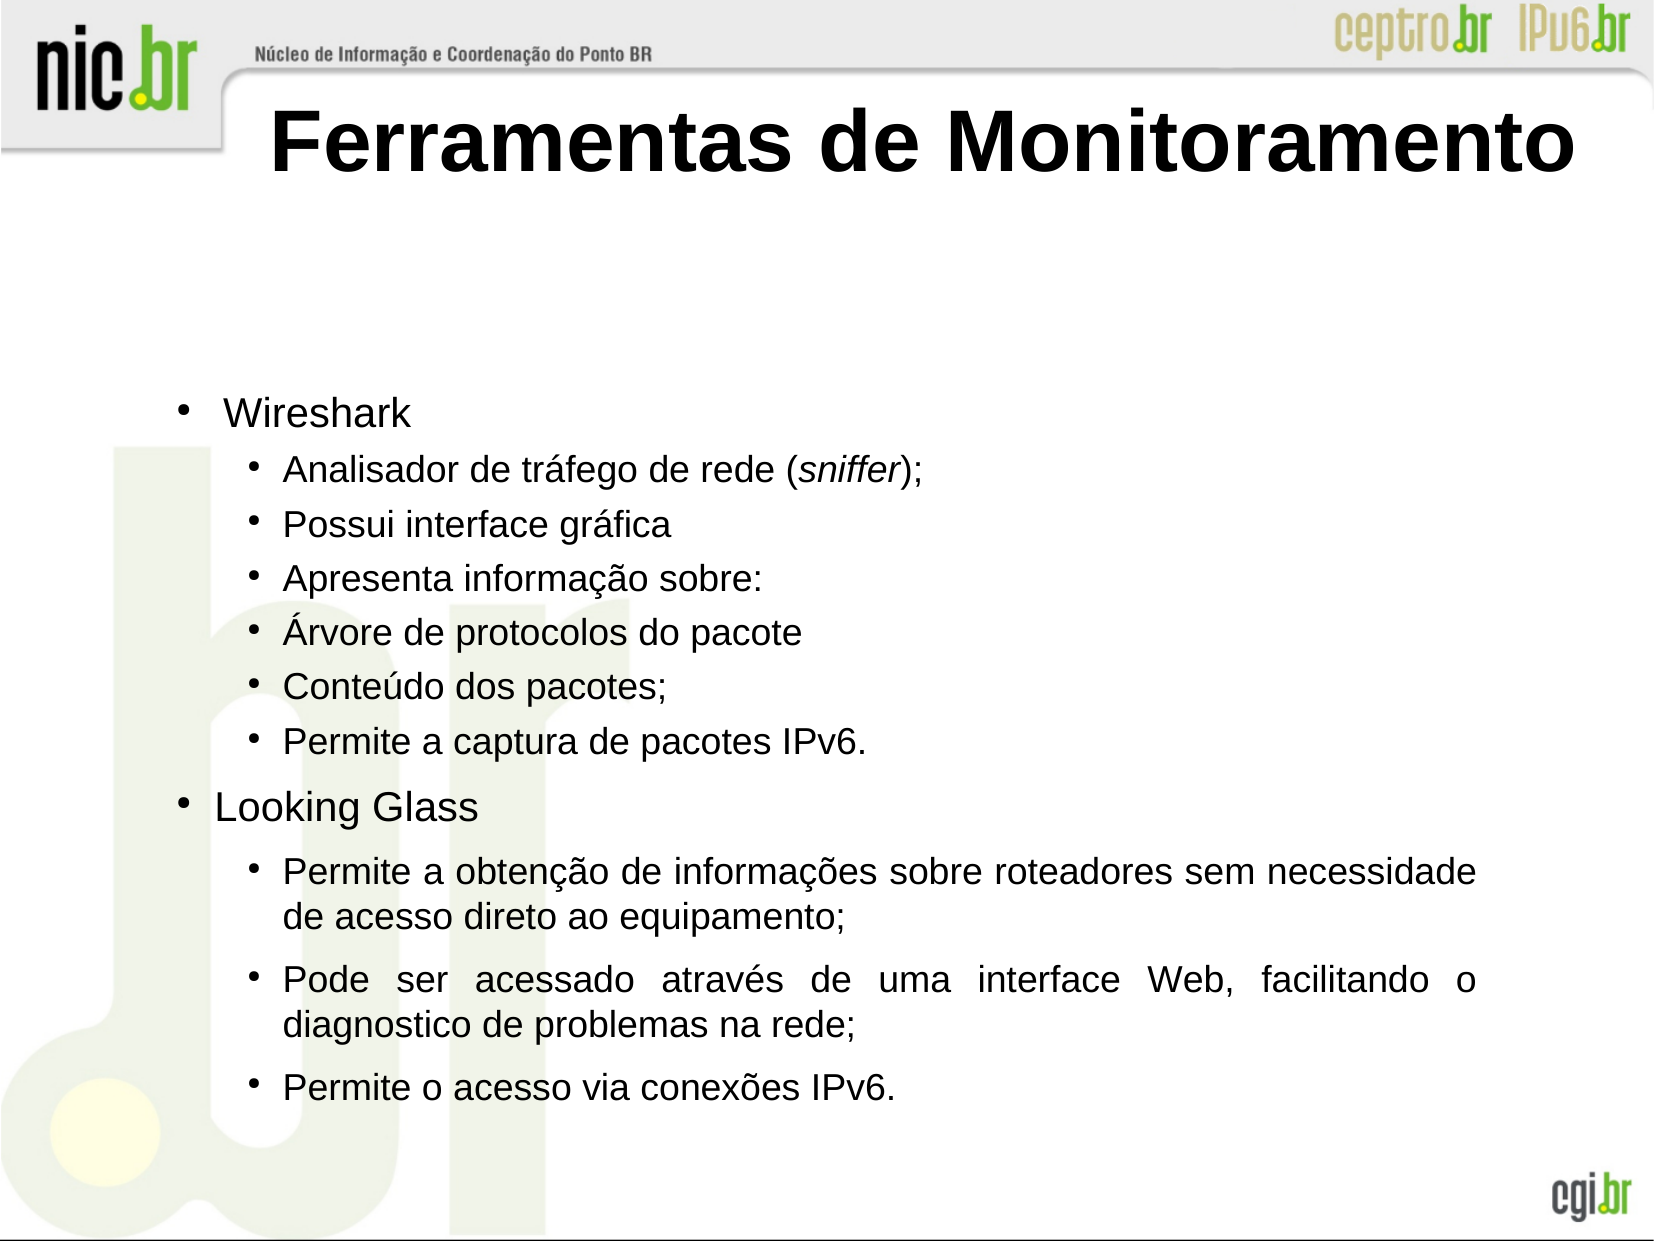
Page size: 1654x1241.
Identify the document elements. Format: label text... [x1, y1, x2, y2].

picture [0, 0, 1654, 1241]
text_box Wireshark Analisador de tráfego de rede (sniffer); Possui interface gráfica Apresenta informação sobre: Árvore de protocolos do pacote Conteúdo dos pacotes; Permite a captura de pacotes IPv6. Looking Glass Permite a obtenção de informações sobre roteadores sem necessidade de acesso direto ao equipamento; Pode ser acessado através de uma interface Web, facilitando o diagnostico de problemas na rede; Permite o acesso via conexões IPv6. [161, 378, 1492, 519]
text_box Ferramentas de Monitoramento [200, 85, 1648, 204]
